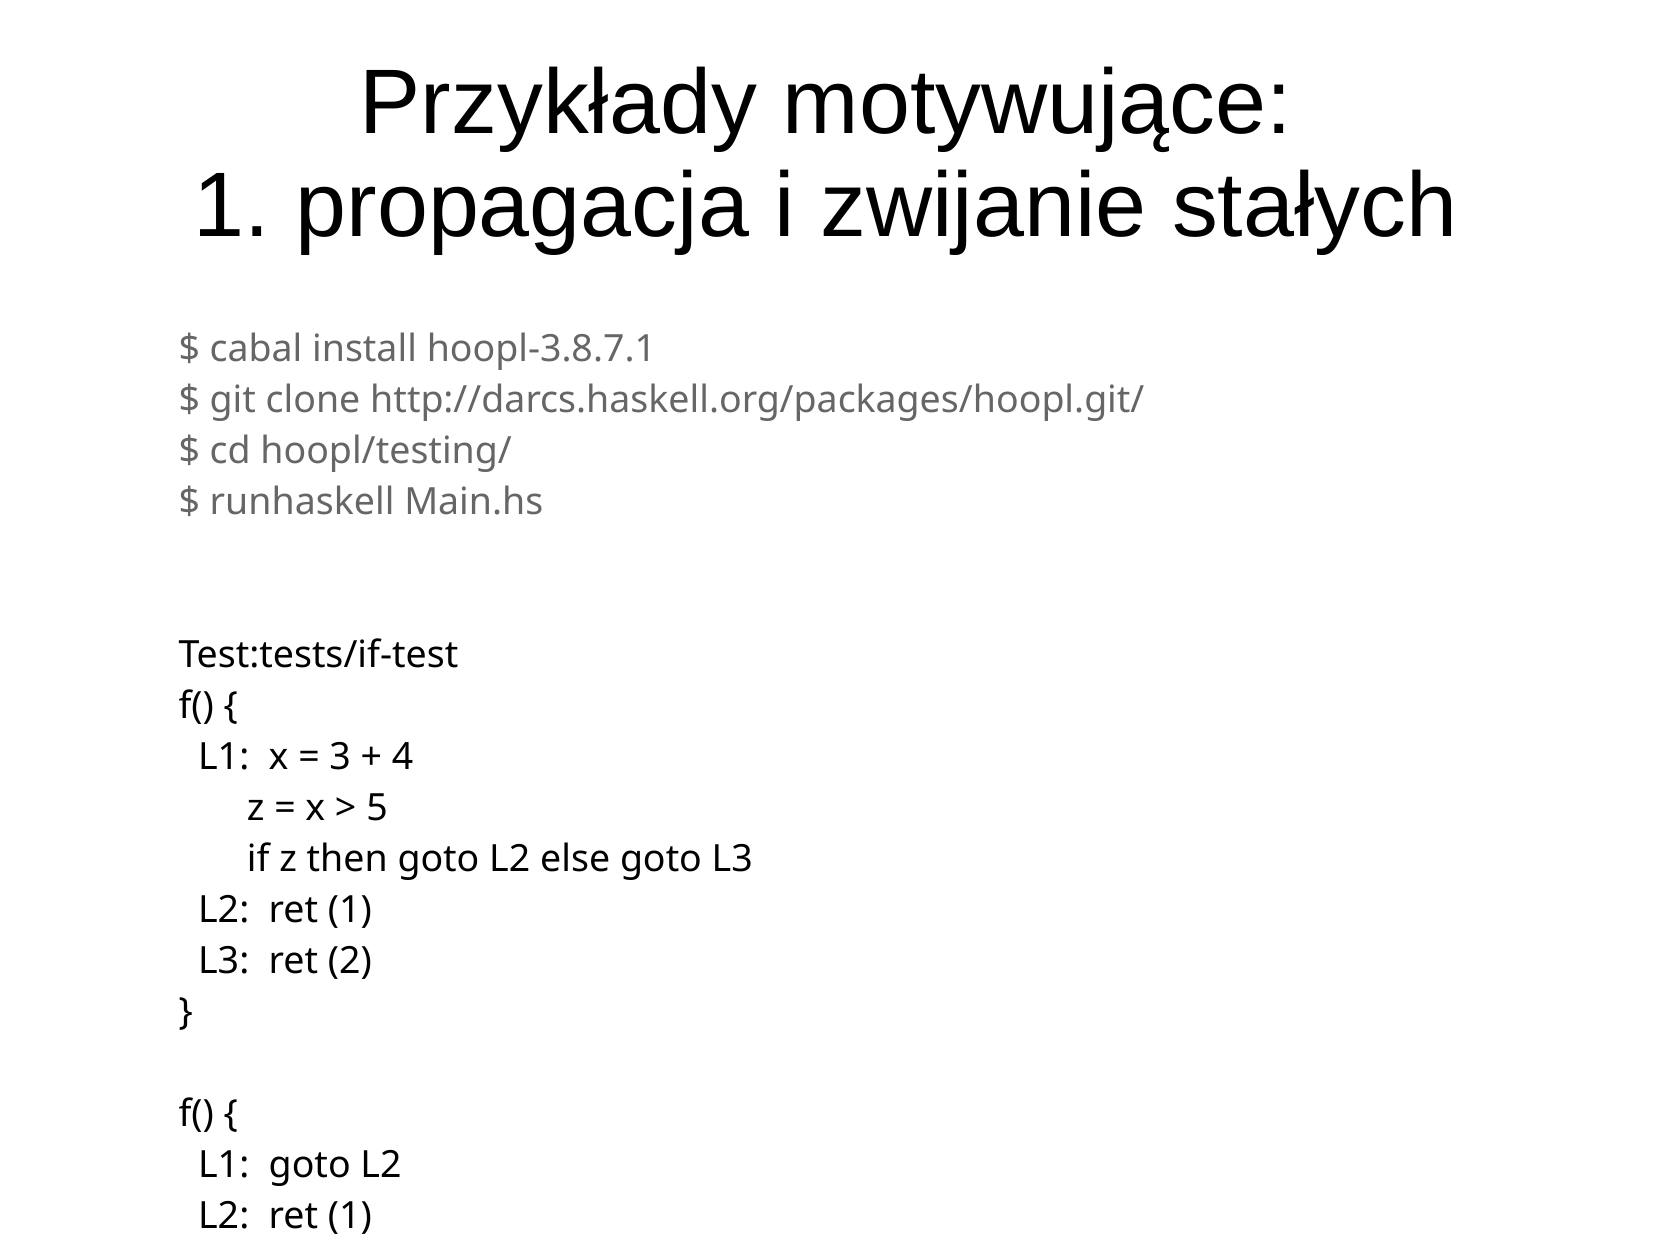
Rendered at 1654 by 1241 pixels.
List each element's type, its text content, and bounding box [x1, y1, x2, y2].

title Przykłady motywujące: 1. propagacja i zwijanie stałych [82, 49, 1571, 257]
text_box $ cabal install hoopl-3.8.7.1 $ git clone http://darcs.haskell.org/packages/hoopl.git/ $ cd hoopl/testing/ $ runhaskell Main.hs Test:tests/if-test f() { L1: x = 3 + 4 z = x > 5 if z then goto L2 else goto L3 L2: ret (1) L3: ret (2) } f() { L1: goto L2 L2: ret (1) } [163, 313, 1641, 1156]
